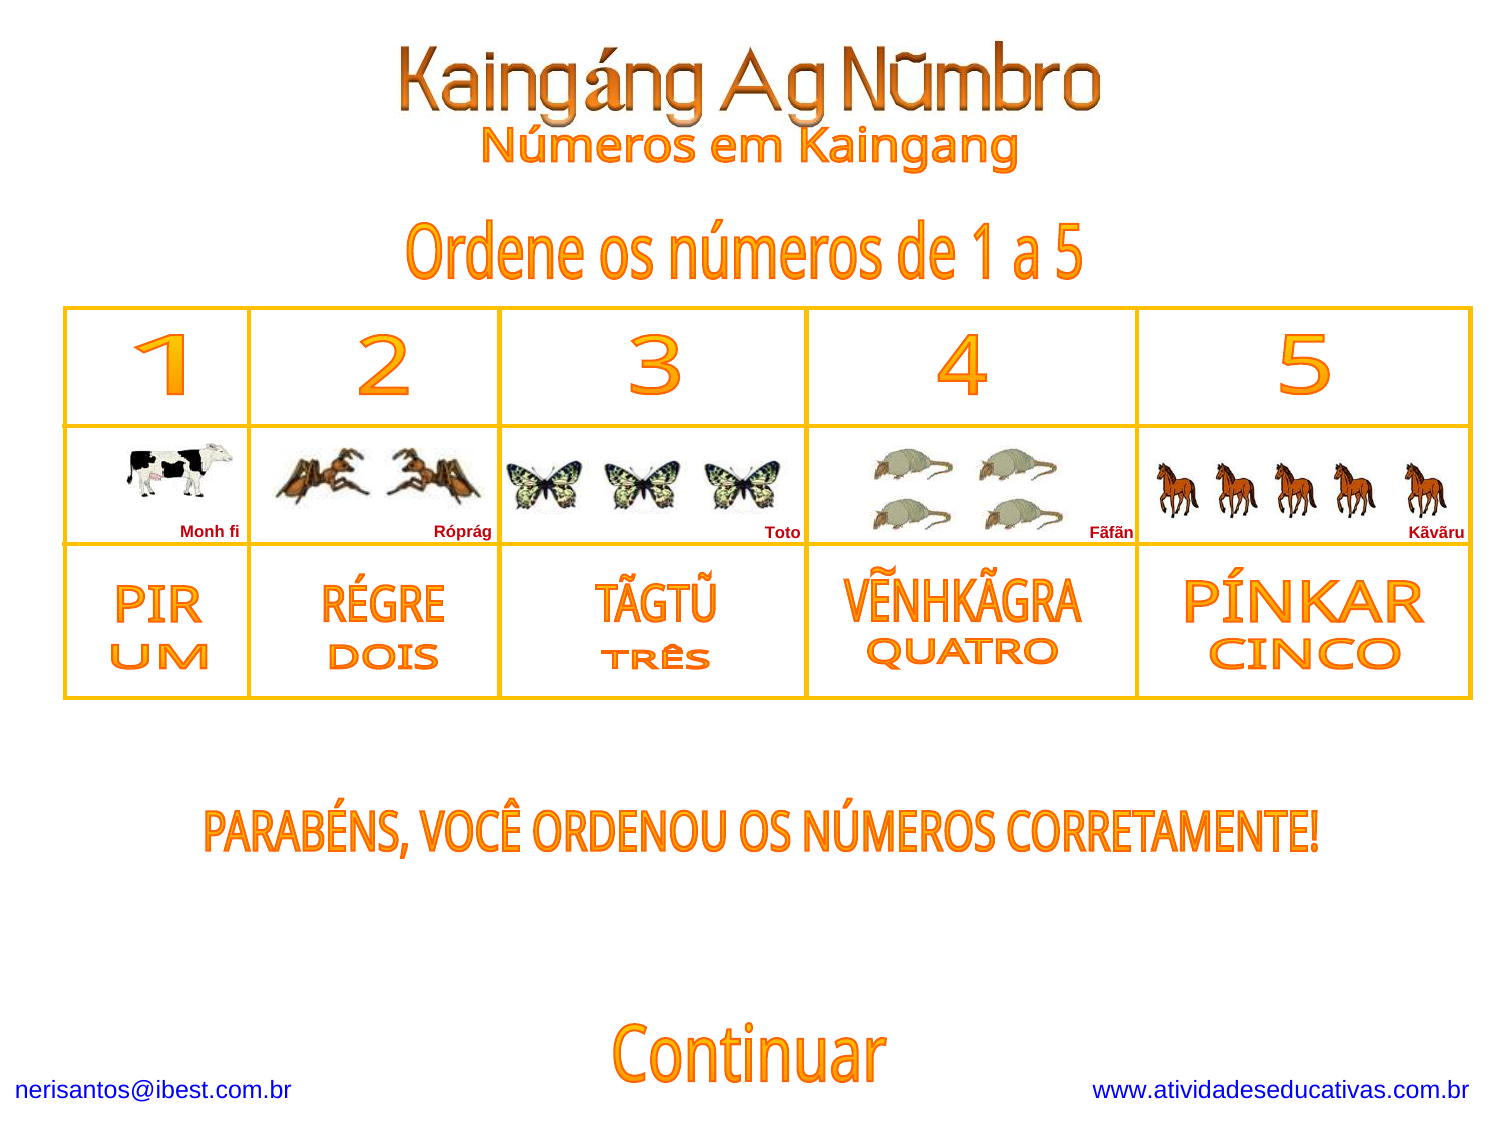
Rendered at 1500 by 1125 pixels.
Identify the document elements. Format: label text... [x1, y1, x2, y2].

text_box TÃGTU [668, 584, 690, 622]
text_box QUATRO [996, 639, 1022, 664]
text_box PARABÉNS, VOCÊ ORDENOU OS NÚMEROS CORRETAMENTE! [945, 810, 972, 852]
text_box Ordene os números de 1 a 5 [559, 236, 583, 279]
text_box PÍNKAR [1228, 568, 1243, 578]
picture [1269, 460, 1317, 520]
text_box TRÊS [602, 650, 628, 669]
picture [868, 492, 957, 532]
text_box Ordene os números de 1 a 5 [1014, 236, 1038, 279]
text_box Ordene os números de 1 a 5 [498, 236, 523, 279]
text_box Ordene os números de 1 a 5 [671, 236, 695, 279]
text_box PÍNKAR [1302, 581, 1382, 622]
text_box PARABÉNS, VOCÊ ORDENOU OS NÚMEROS CORRETAMENTE! [224, 811, 250, 851]
text_box UM [160, 645, 207, 669]
text_box PÍNKAR [1388, 581, 1424, 622]
text_box 1 [135, 335, 183, 395]
picture [1328, 460, 1376, 520]
text_box PARABÉNS, VOCÊ ORDENOU OS NÚMEROS CORRETAMENTE! [1151, 811, 1177, 851]
text_box TÃGTU [596, 584, 618, 622]
text_box PARABÉNS, VOCÊ ORDENOU OS NÚMEROS CORRETAMENTE! [670, 810, 697, 852]
text_box Ordene os números de 1 a 5 [632, 236, 652, 279]
text_box DOIS [363, 645, 395, 669]
text_box Ordene os números de 1 a 5 [529, 236, 553, 279]
text_box TÃGTU [620, 574, 635, 582]
text_box Ordene os números de 1 a 5 [467, 220, 492, 279]
text_box PARABÉNS, VOCÊ ORDENOU OS NÚMEROS CORRETAMENTE! [1238, 811, 1262, 851]
text_box TRÊS [662, 650, 682, 669]
text_box TRÊS [686, 650, 709, 669]
picture [974, 442, 1063, 483]
text_box PARABÉNS, VOCÊ ORDENOU OS NÚMEROS CORRETAMENTE! [476, 810, 499, 852]
text_box QUATRO [868, 638, 901, 669]
text_box VENHKÃGRA [1003, 579, 1028, 622]
text_box Róprág [419, 513, 520, 549]
text_box Continuar [797, 1038, 825, 1082]
text_box DOIS [399, 645, 412, 669]
picture [271, 442, 486, 509]
text_box ~ [698, 572, 711, 581]
text_box PARABÉNS, VOCÊ ORDENOU OS NÚMEROS CORRETAMENTE! [420, 811, 445, 851]
picture [602, 454, 689, 514]
text_box 4 [938, 335, 987, 395]
text_box TÃGTU [641, 584, 665, 622]
text_box Continuar [688, 1038, 716, 1082]
text_box VENHKÃGRA [1033, 579, 1081, 622]
text_box Continuar [746, 1038, 752, 1082]
text_box CINCO [1249, 639, 1266, 669]
text_box VENHKÃGRA [894, 579, 918, 621]
text_box Continuar [614, 1024, 647, 1082]
text_box UM [112, 645, 148, 669]
text_box PÍNKAR [1186, 581, 1219, 622]
picture [1399, 460, 1447, 514]
text_box RÉGRE [426, 585, 443, 622]
text_box VENHKÃGRA [955, 579, 1002, 622]
text_box CINCO [1319, 638, 1354, 669]
text_box Toto [750, 514, 851, 550]
picture [980, 492, 1069, 532]
text_box PARABÉNS, VOCÊ ORDENOU OS NÚMEROS CORRETAMENTE! [253, 811, 300, 851]
text_box Ordene os números de 1 a 5 [781, 236, 805, 279]
picture [504, 454, 591, 514]
text_box PÍNKAR [1224, 581, 1242, 622]
text_box 5 [1281, 335, 1329, 395]
text_box 2 [360, 335, 408, 395]
text_box Continuar [720, 1029, 740, 1082]
picture [386, 31, 1114, 135]
text_box RÉGRE [349, 585, 366, 622]
text_box Kãvãru [1393, 514, 1495, 550]
text_box PÍNKAR [1251, 581, 1290, 622]
text_box Ordene os números de 1 a 5 [1057, 223, 1081, 279]
text_box PARABÉNS, VOCÊ ORDENOU OS NÚMEROS CORRETAMENTE! [534, 810, 561, 852]
text_box Ordene os números de 1 a 5 [448, 236, 465, 279]
text_box Ordene os números de 1 a 5 [830, 236, 856, 279]
text_box TÃGTU [693, 584, 715, 622]
picture [1151, 460, 1199, 520]
text_box CINCO [1273, 639, 1310, 669]
text_box PARABÉNS, VOCÊ ORDENOU OS NÚMEROS CORRETAMENTE! [702, 811, 725, 852]
picture [118, 442, 237, 502]
text_box TRÊS [632, 650, 658, 669]
text_box PARABÉNS, VOCÊ ORDENOU OS NÚMEROS CORRETAMENTE! [1180, 811, 1210, 851]
text_box Continuar [761, 1038, 789, 1082]
picture [869, 442, 959, 482]
text_box PIR [149, 586, 164, 622]
text_box QUATRO [1025, 638, 1057, 664]
text_box ~ [871, 567, 895, 575]
text_box CINCO [1358, 638, 1400, 669]
text_box Monh fi [165, 513, 266, 549]
text_box Ordene os números de 1 a 5 [703, 237, 727, 279]
text_box RÉGRE [324, 585, 346, 622]
text_box QUATRO [907, 639, 934, 664]
text_box 3 [631, 335, 680, 395]
picture [702, 454, 789, 514]
text_box PARABÉNS, VOCÊ ORDENOU OS NÚMEROS CORRETAMENTE! [741, 810, 768, 852]
text_box Ordene os números de 1 a 5 [735, 236, 775, 279]
text_box Ordene os números de 1 a 5 [899, 220, 924, 279]
text_box Continuar [867, 1038, 886, 1082]
text_box Ordene os números de 1 a 5 [974, 223, 989, 279]
text_box QUATRO [965, 639, 992, 664]
text_box Fãfãn [1074, 514, 1176, 550]
text_box Ordene os números de 1 a 5 [811, 236, 828, 279]
text_box PIR [117, 586, 144, 622]
text_box Ordene os números de 1 a 5 [861, 236, 881, 279]
text_box Ordene os números de 1 a 5 [930, 236, 954, 279]
picture [1210, 460, 1258, 520]
text_box Ordene os números de 1 a 5 [407, 223, 442, 279]
text_box Continuar [651, 1038, 681, 1082]
text_box Ordene os números de 1 a 5 [601, 236, 627, 279]
text_box PIR [171, 586, 201, 622]
text_box RÉGRE [370, 585, 395, 622]
text_box VENHKÃGRA [872, 579, 889, 621]
text_box PARABÉNS, VOCÊ ORDENOU OS NÚMEROS CORRETAMENTE! [864, 811, 893, 851]
text_box TÃGTU [614, 584, 640, 622]
text_box QUATRO [937, 639, 969, 664]
text_box DOIS [415, 645, 437, 669]
text_box CINCO [1210, 638, 1245, 669]
text_box PARABÉNS, VOCÊ ORDENOU OS NÚMEROS CORRETAMENTE! [1032, 810, 1059, 852]
text_box DOIS [330, 645, 358, 669]
text_box VENHKÃGRA [925, 579, 948, 621]
text_box VENHKÃGRA [844, 579, 869, 621]
text_box PARABÉNS, VOCÊ ORDENOU OS NÚMEROS CORRETAMENTE! [446, 810, 473, 852]
text_box RÉGRE [401, 585, 423, 622]
text_box Continuar [832, 1038, 858, 1082]
